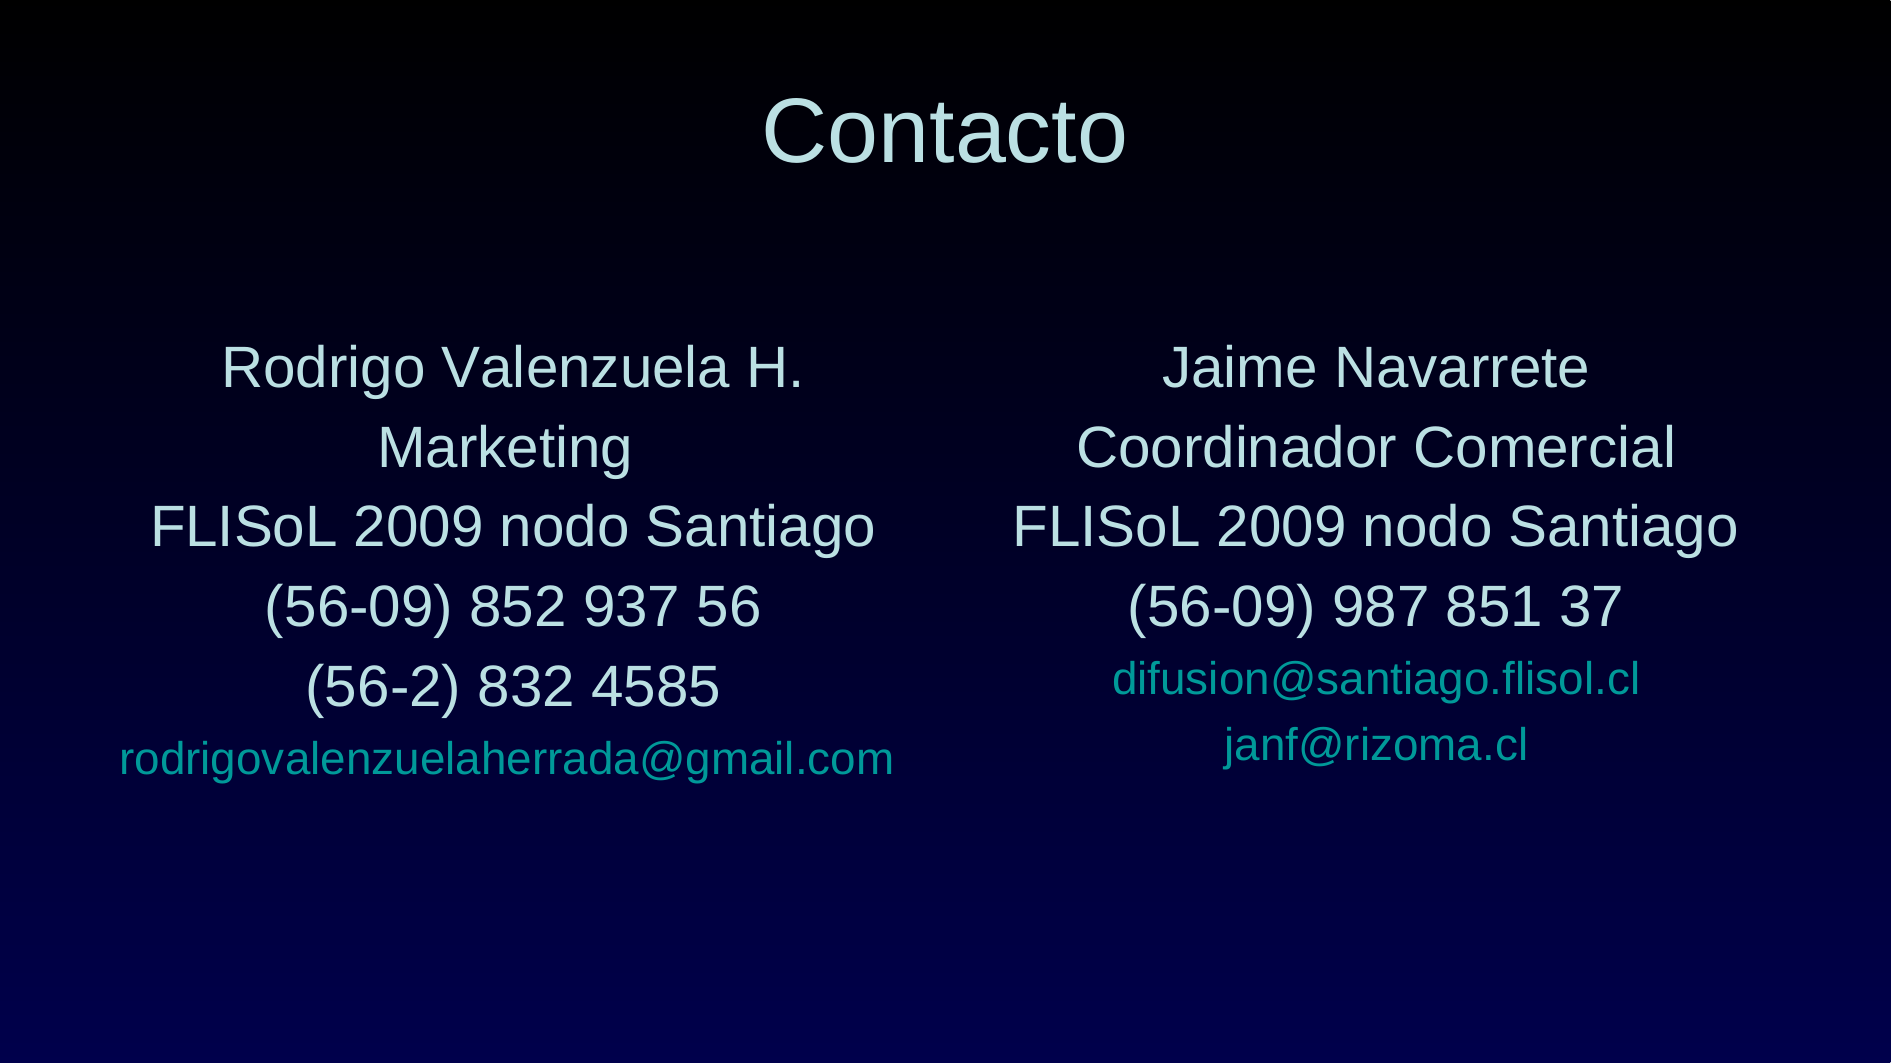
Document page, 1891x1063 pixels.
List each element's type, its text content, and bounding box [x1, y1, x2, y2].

title Contacto [94, 42, 1796, 220]
list Jaime Navarrete Coordinador Comercial FLISoL 2009 nodo Santiago (56-09) 987 851 37 difusion@santiago.flisol.cl janf@rizoma.cl [957, 247, 1796, 950]
list Rodrigo Valenzuela H. Marketing FLISoL 2009 nodo Santiago (56-09) 852 937 56 (56-2) 832 4585 rodrigovalenzuelaherrada@gmail.com [94, 247, 933, 950]
